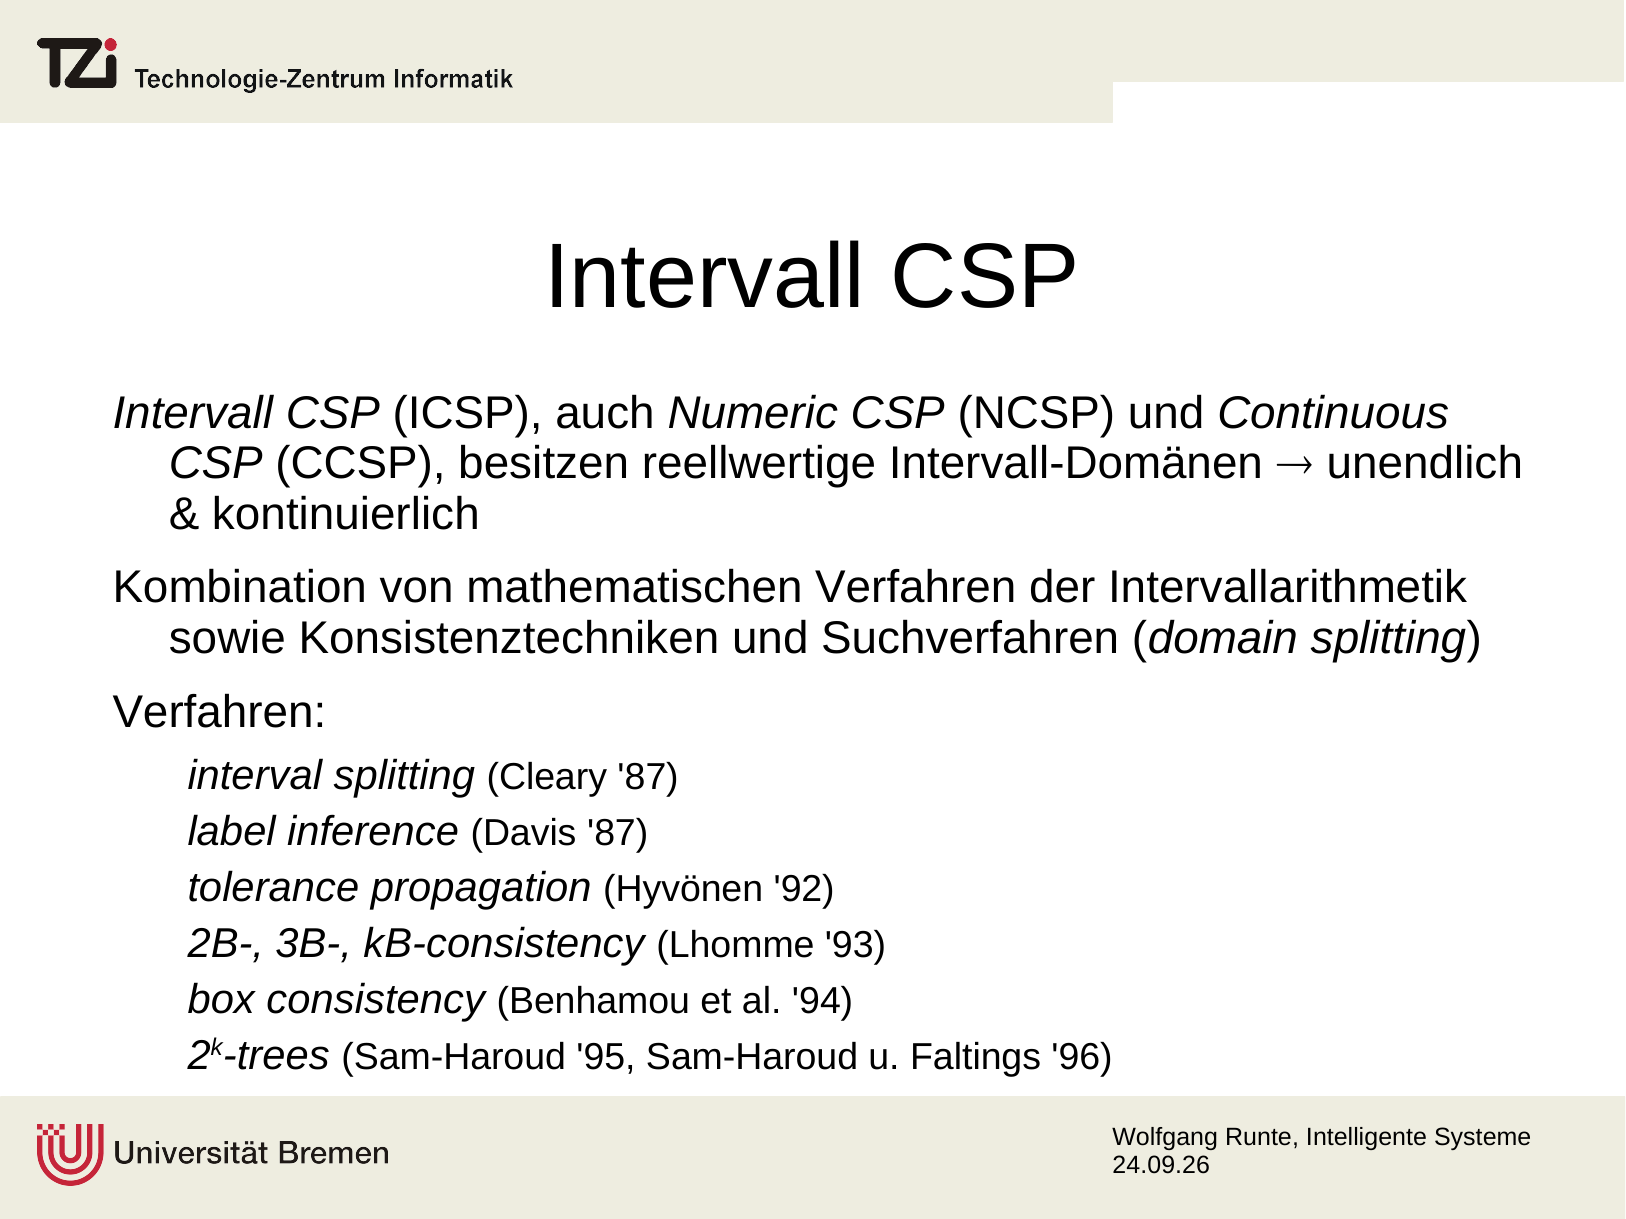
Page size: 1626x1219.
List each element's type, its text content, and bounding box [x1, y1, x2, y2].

title Intervall CSP [112, 162, 1513, 393]
picture [37, 1124, 388, 1186]
picture [37, 38, 513, 93]
list Intervall CSP (ICSP), auch Numeric CSP (NCSP) und Continuous CSP (CCSP), besitzen reellwertige Intervall-Domänen  unendlich & kontinuierlich Kombination von mathematischen Verfahren der Intervallarithmetik sowie Konsistenztechniken und Suchverfahren (domain splitting) Verfahren: interval splitting (Cleary '87) label inference (Davis '87) tolerance propagation (Hyvönen '92) 2B-, 3B-, kB-consistency (Lhomme '93) box consistency (Benhamou et al. '94) 2k-trees (Sam-Haroud '95, Sam-Haroud u. Faltings '96) [112, 388, 1542, 1181]
